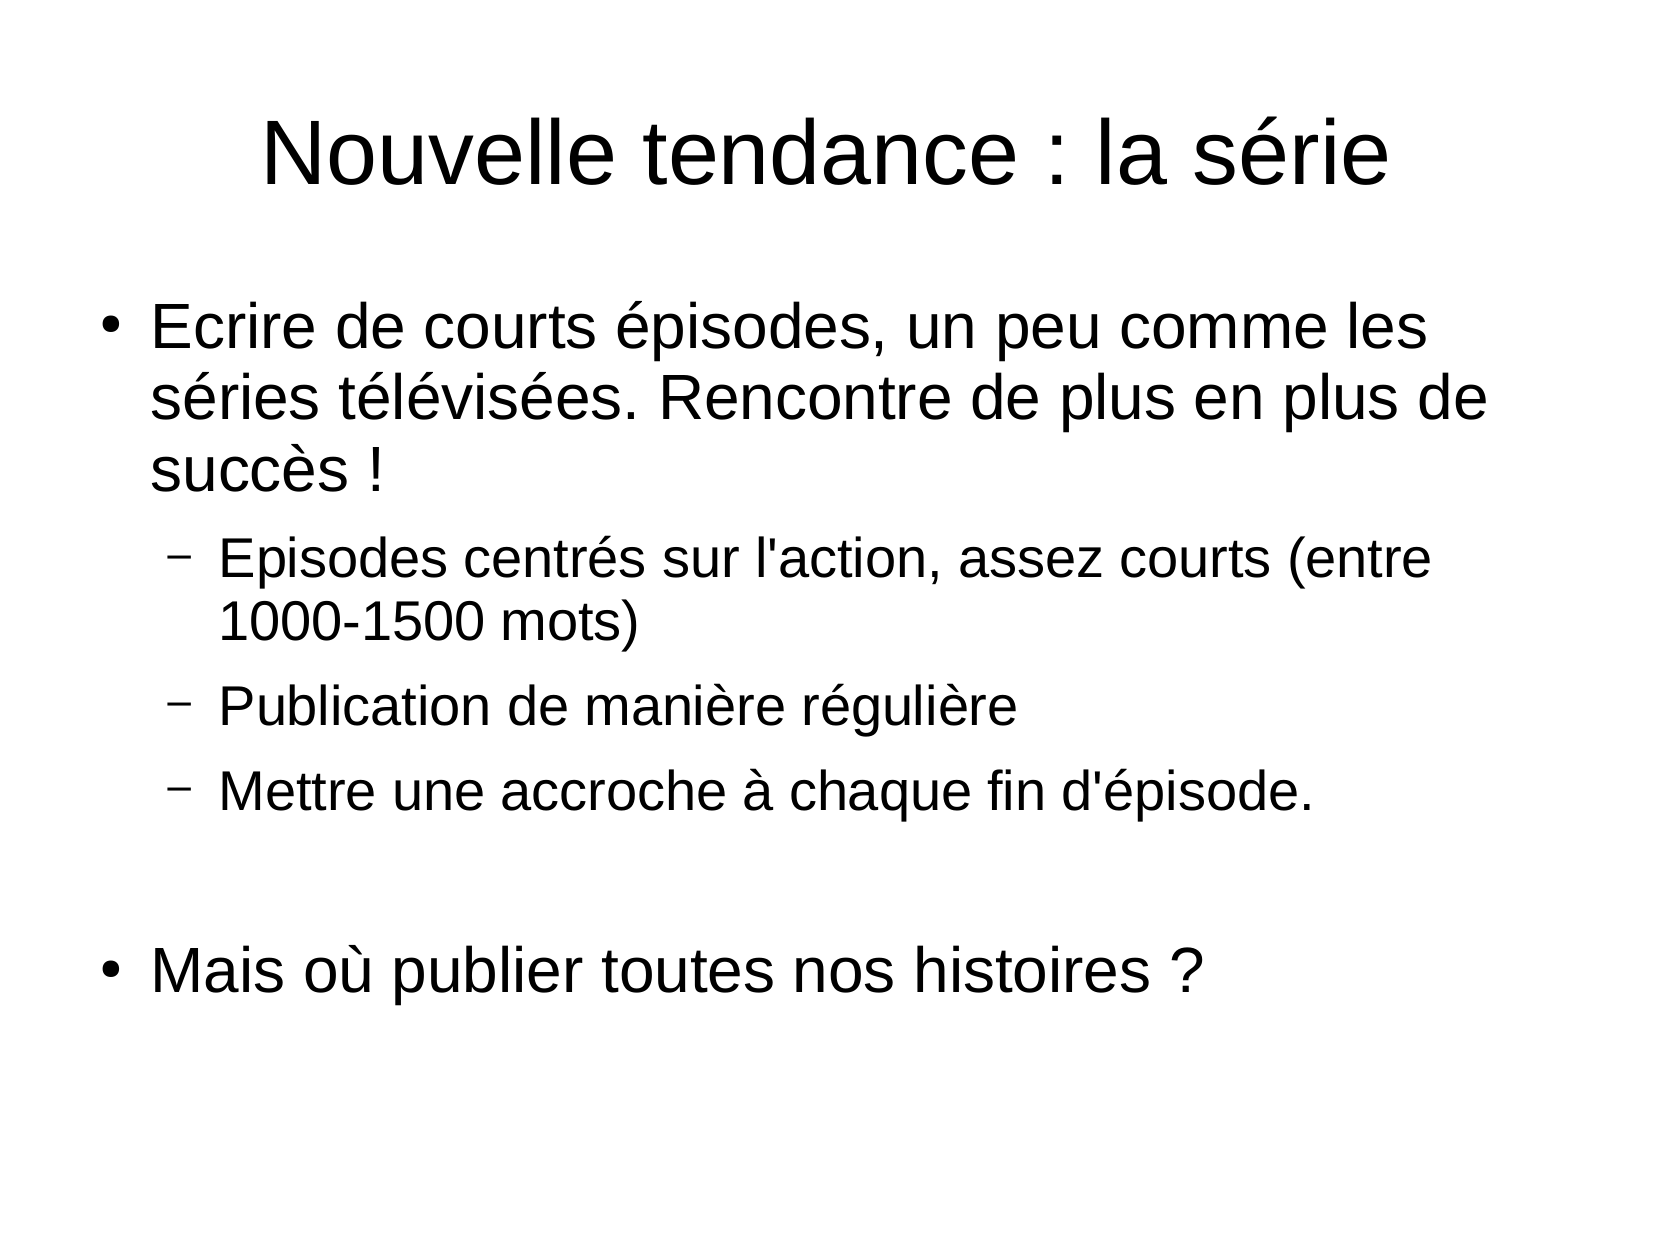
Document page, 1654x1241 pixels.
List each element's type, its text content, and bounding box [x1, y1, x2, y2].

list Ecrire de courts épisodes, un peu comme les séries télévisées. Rencontre de plus en plus de succès ! Episodes centrés sur l'action, assez courts (entre 1000-1500 mots) Publication de manière régulière Mettre une accroche à chaque fin d'épisode. Mais où publier toutes nos histoires ? [82, 290, 1571, 1010]
title Nouvelle tendance : la série [82, 49, 1571, 257]
